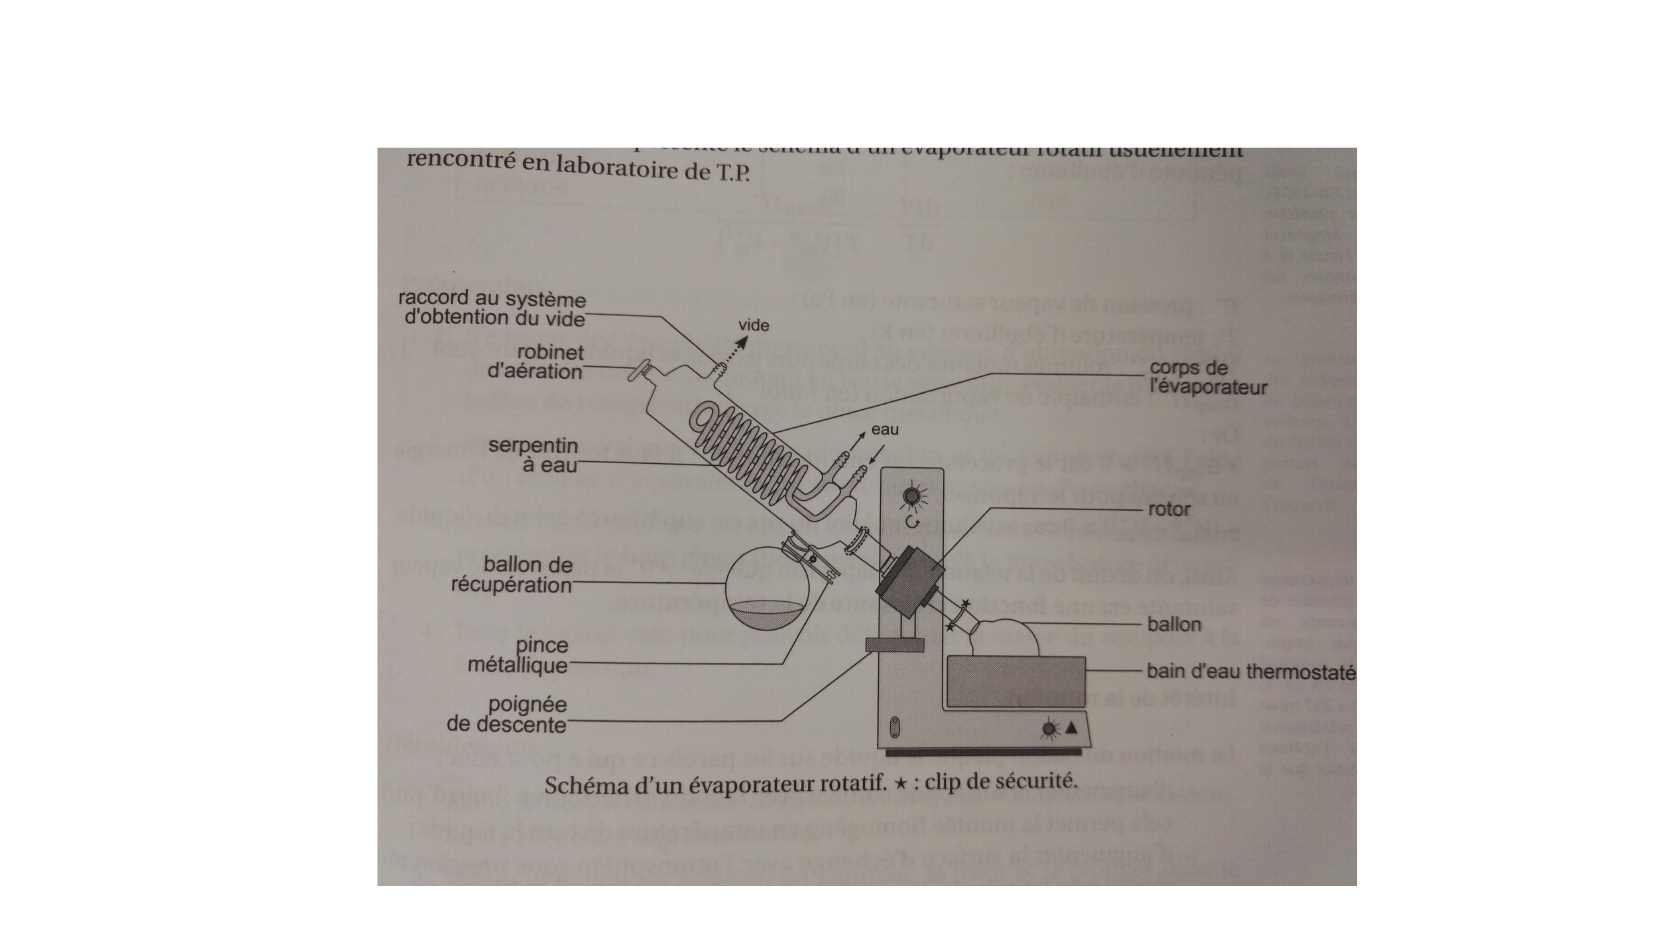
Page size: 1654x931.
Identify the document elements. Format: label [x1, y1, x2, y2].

picture [377, 147, 1357, 886]
